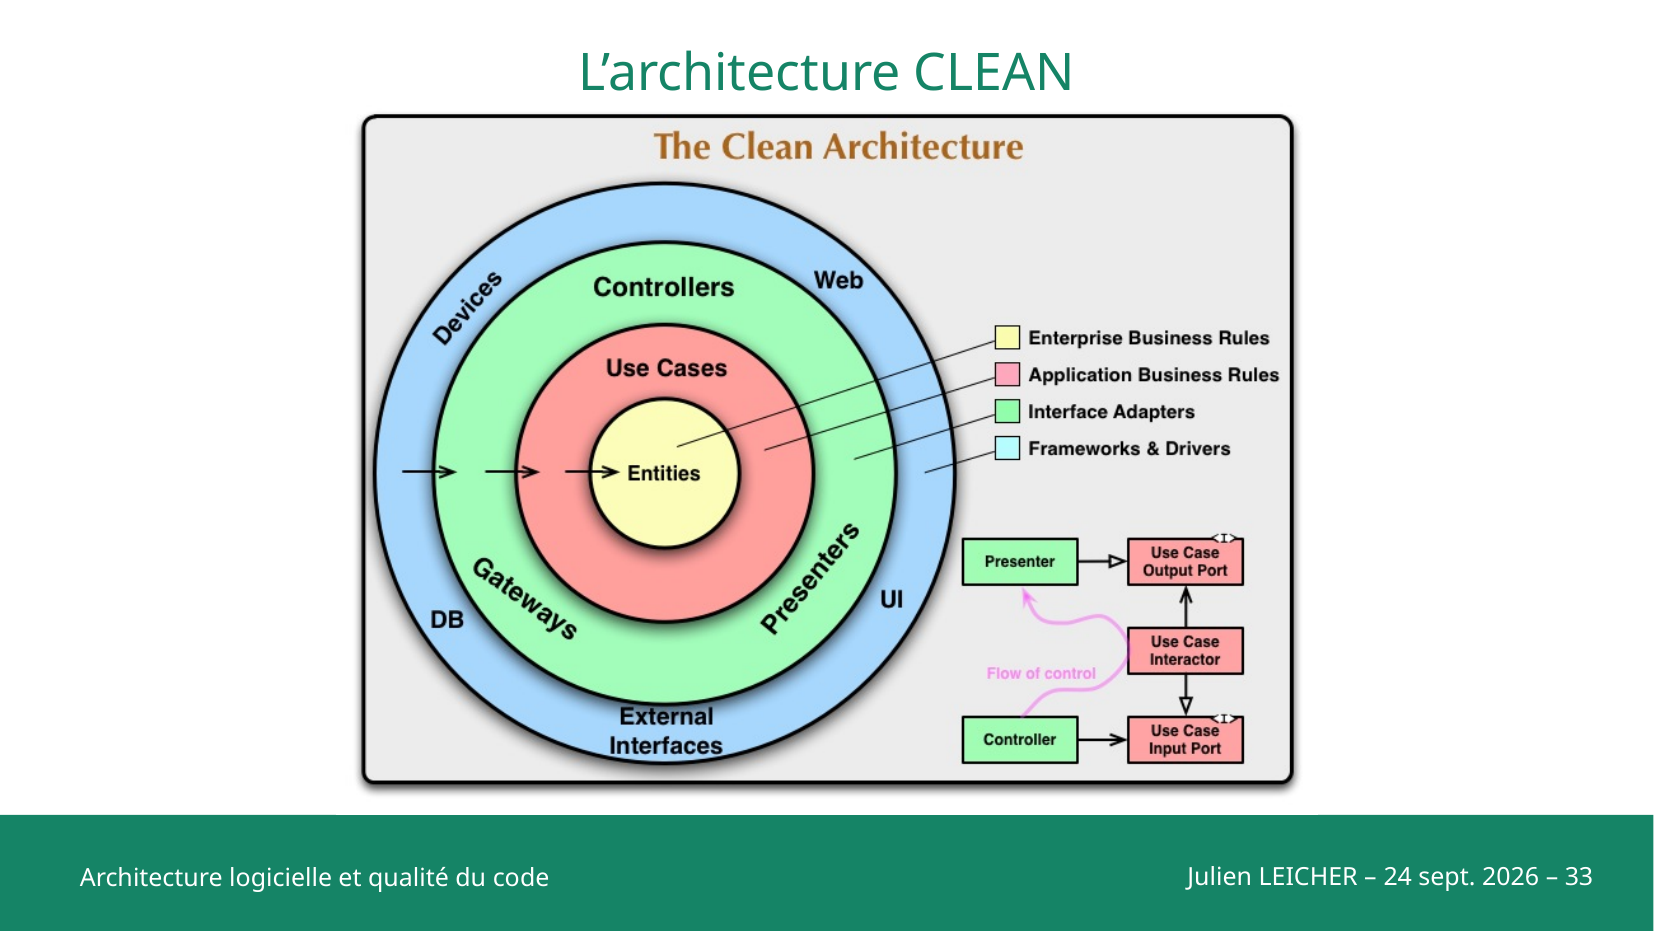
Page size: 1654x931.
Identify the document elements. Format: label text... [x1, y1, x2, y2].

text_box Julien LEICHER – 7 mars 2022 – <numéro> [0, 814, 1654, 931]
picture [336, 94, 1318, 815]
text_box Architecture logicielle et qualité du code [64, 852, 798, 898]
text_box L’architecture CLEAN [0, 27, 1654, 113]
